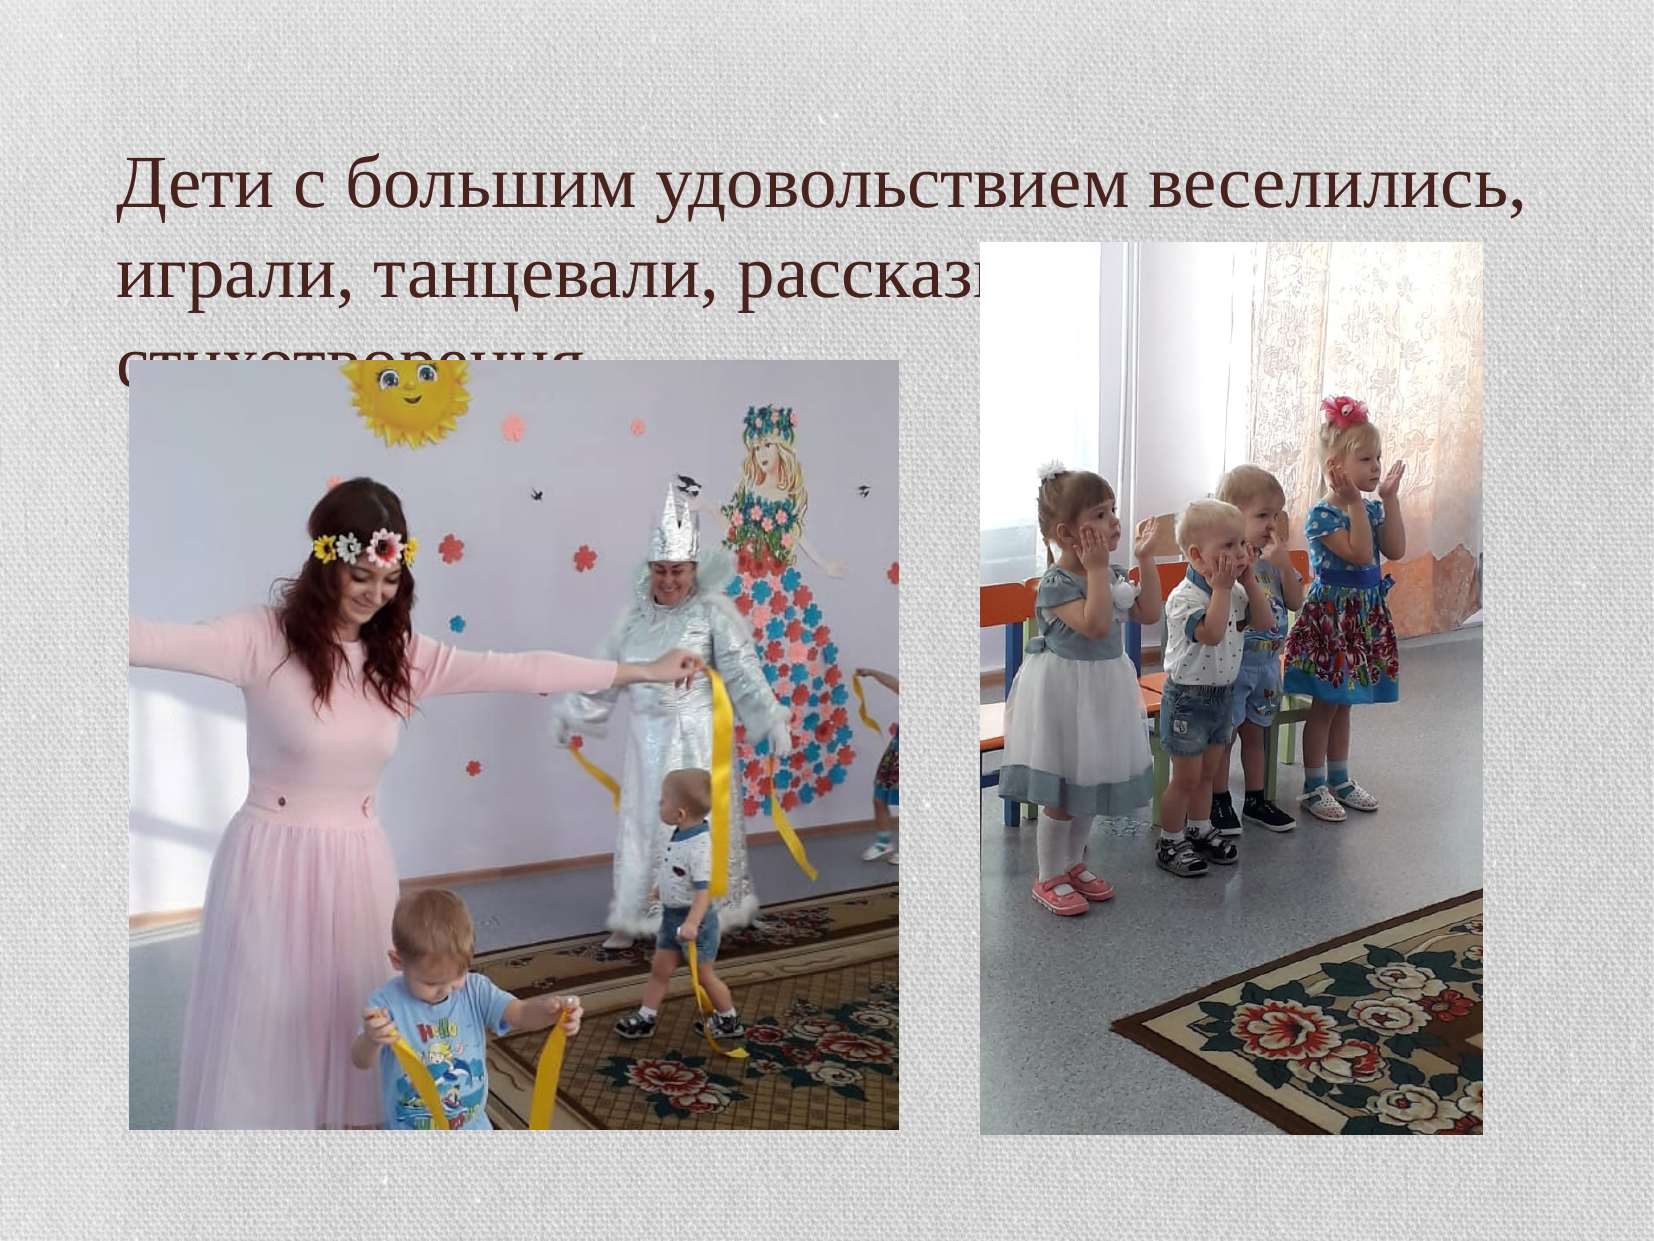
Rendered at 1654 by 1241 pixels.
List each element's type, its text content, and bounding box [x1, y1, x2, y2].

picture [129, 360, 899, 1130]
picture [980, 242, 1483, 1135]
title Дети с большим удовольствием веселились, играли, танцевали, рассказывали стихотворения. [99, 123, 1654, 317]
